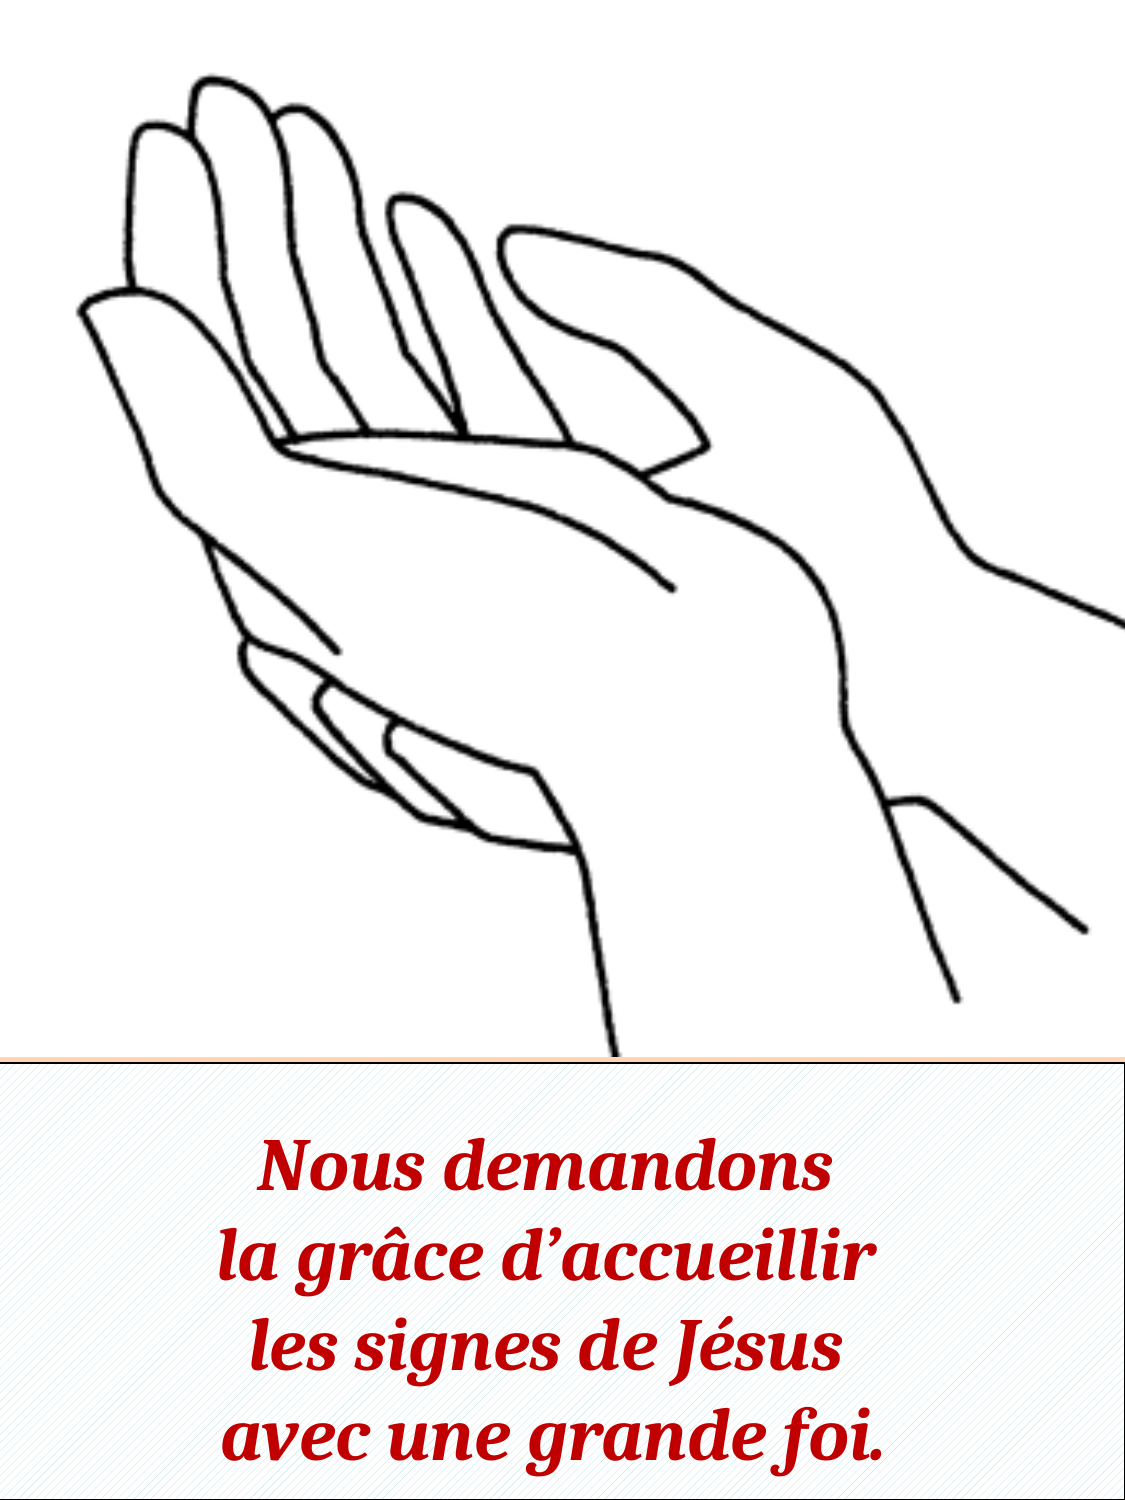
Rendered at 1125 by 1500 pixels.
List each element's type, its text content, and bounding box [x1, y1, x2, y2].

picture [0, 0, 1125, 1057]
text_box Nous demandons la grâce d’accueillir les signes de Jésus avec une grande foi. [0, 1062, 1125, 1500]
